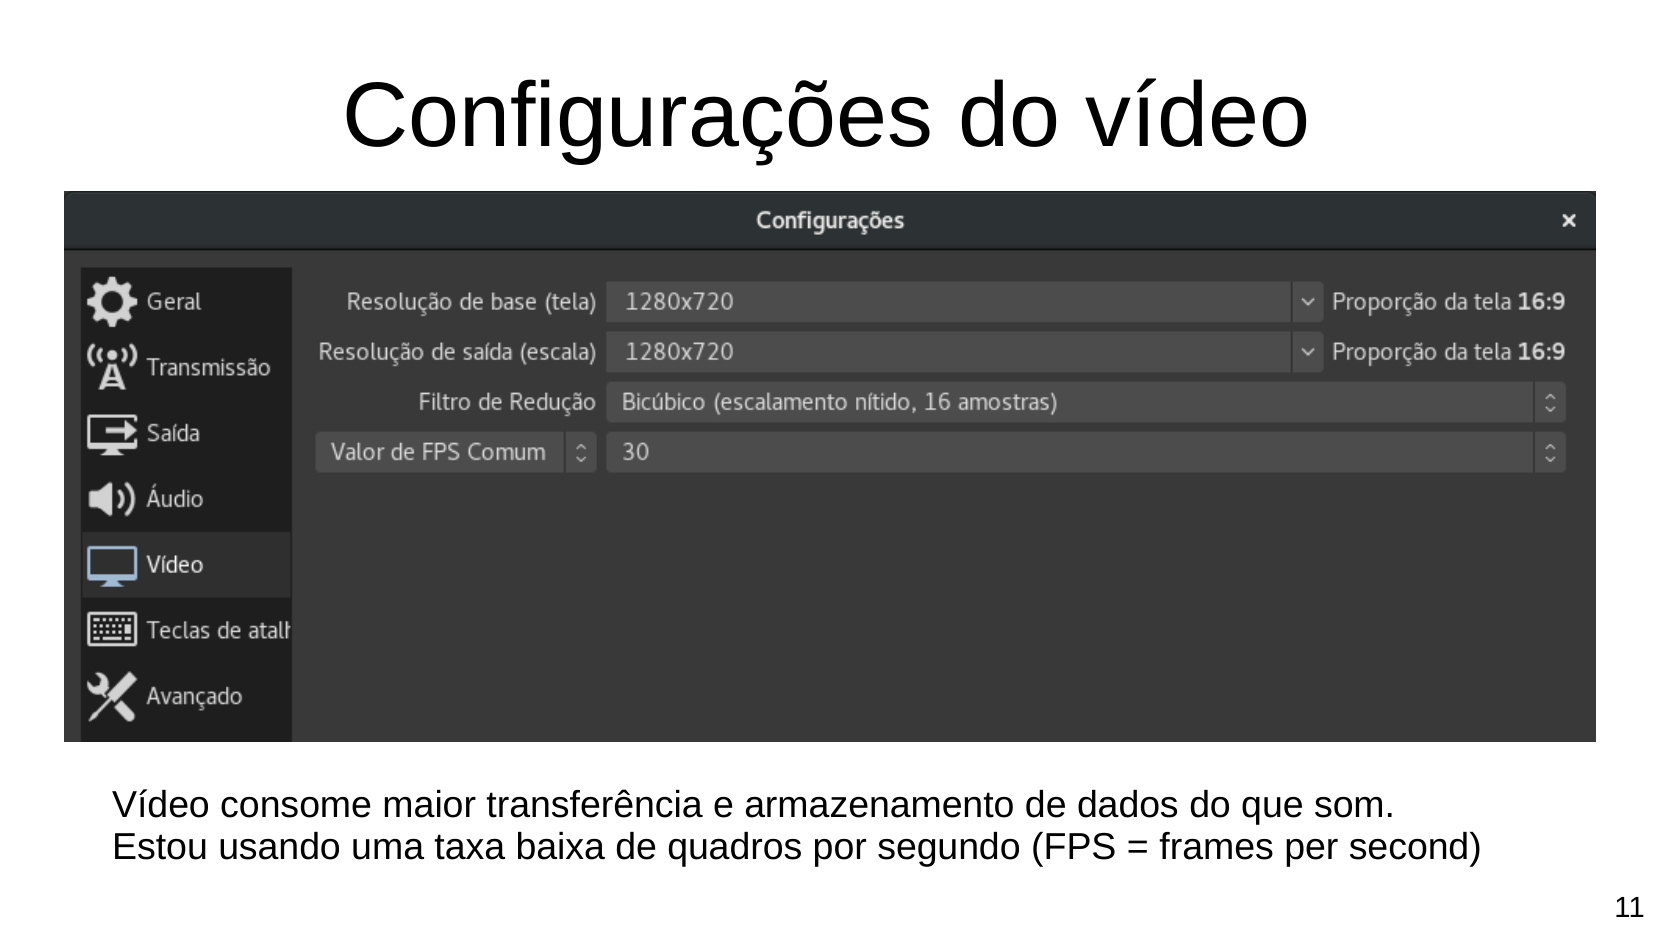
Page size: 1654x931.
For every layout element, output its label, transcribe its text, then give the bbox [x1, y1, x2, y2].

title Configurações do vídeo [82, 37, 1571, 191]
picture [64, 191, 1596, 742]
text_box Vídeo consome maior transferência e armazenamento de dados do que som. Estou usando uma taxa baixa de quadros por segundo (FPS = frames per second) [97, 775, 1498, 917]
